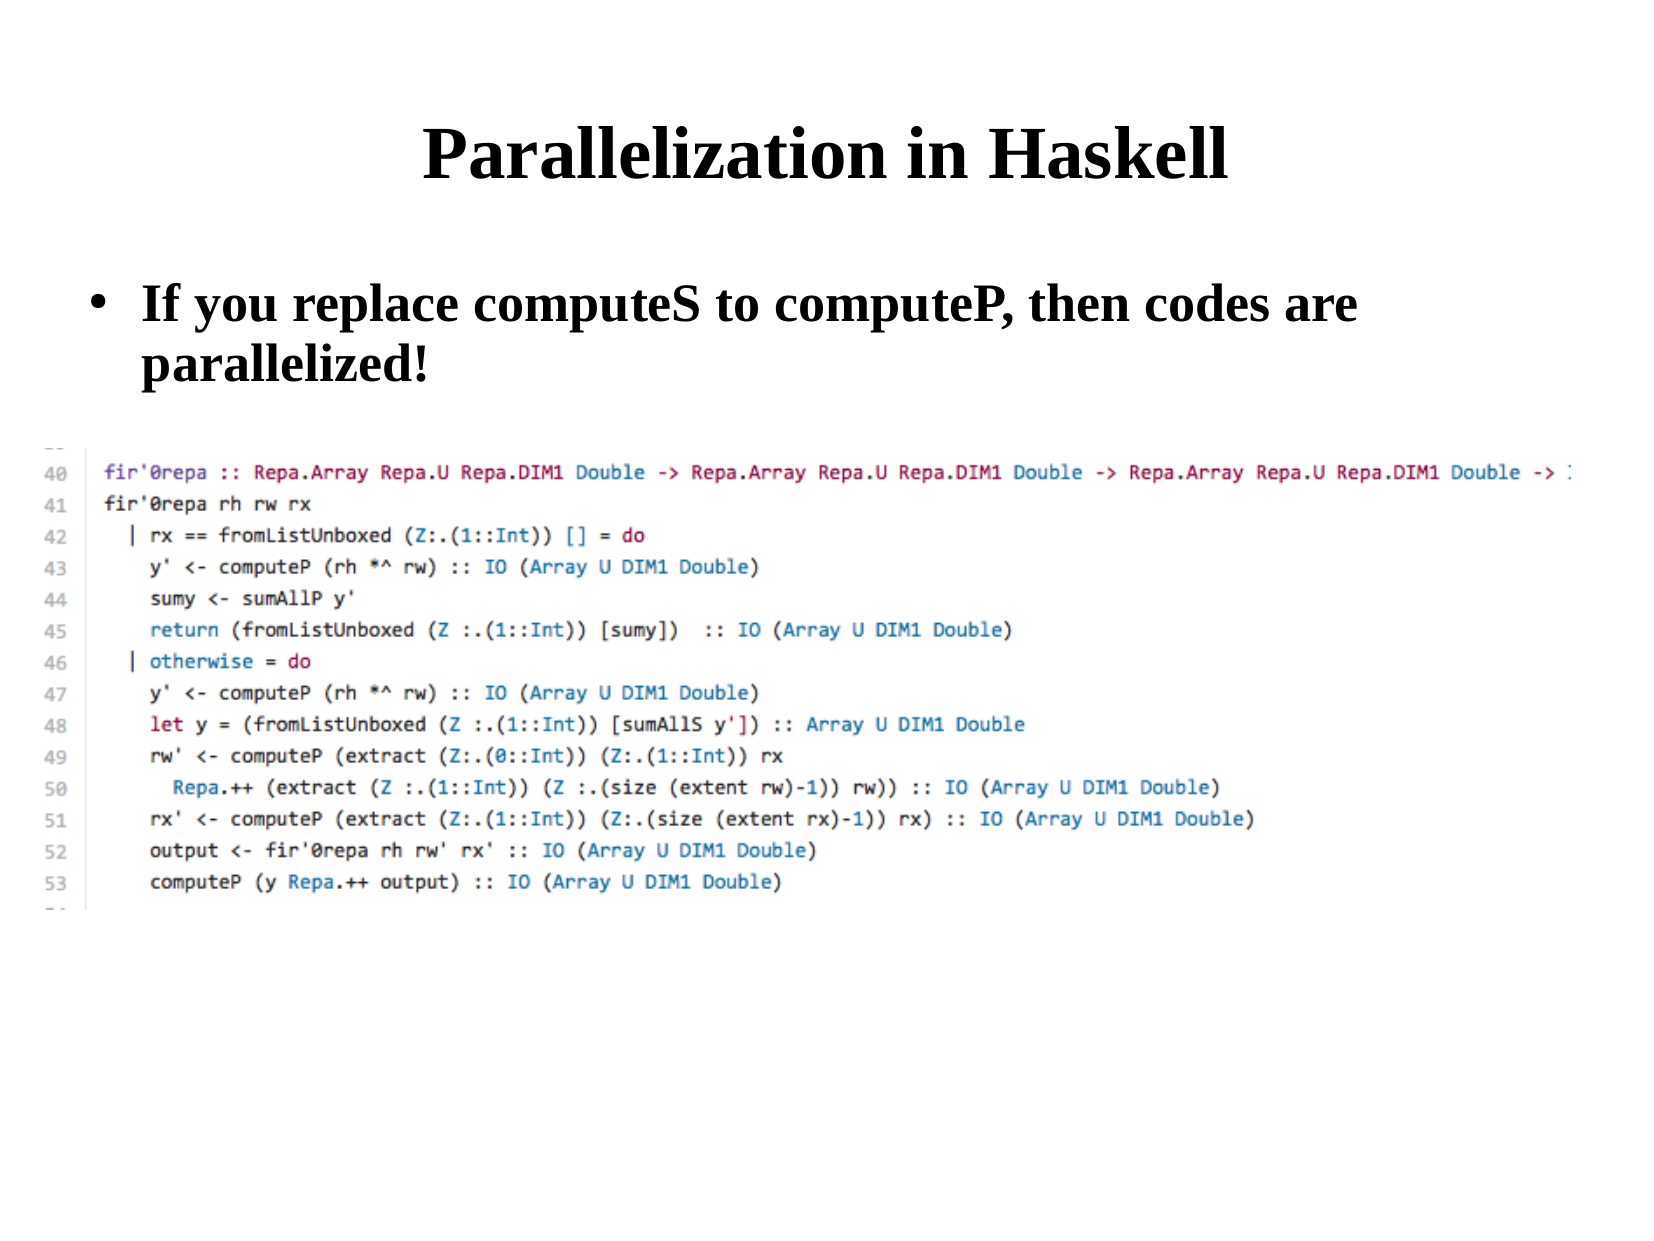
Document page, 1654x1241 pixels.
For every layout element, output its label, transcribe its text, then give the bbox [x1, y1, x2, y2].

list If you replace computeS to computeP, then codes are parallelized! [70, 272, 1560, 448]
title Parallelization in Haskell [82, 49, 1571, 257]
picture [17, 448, 1571, 910]
